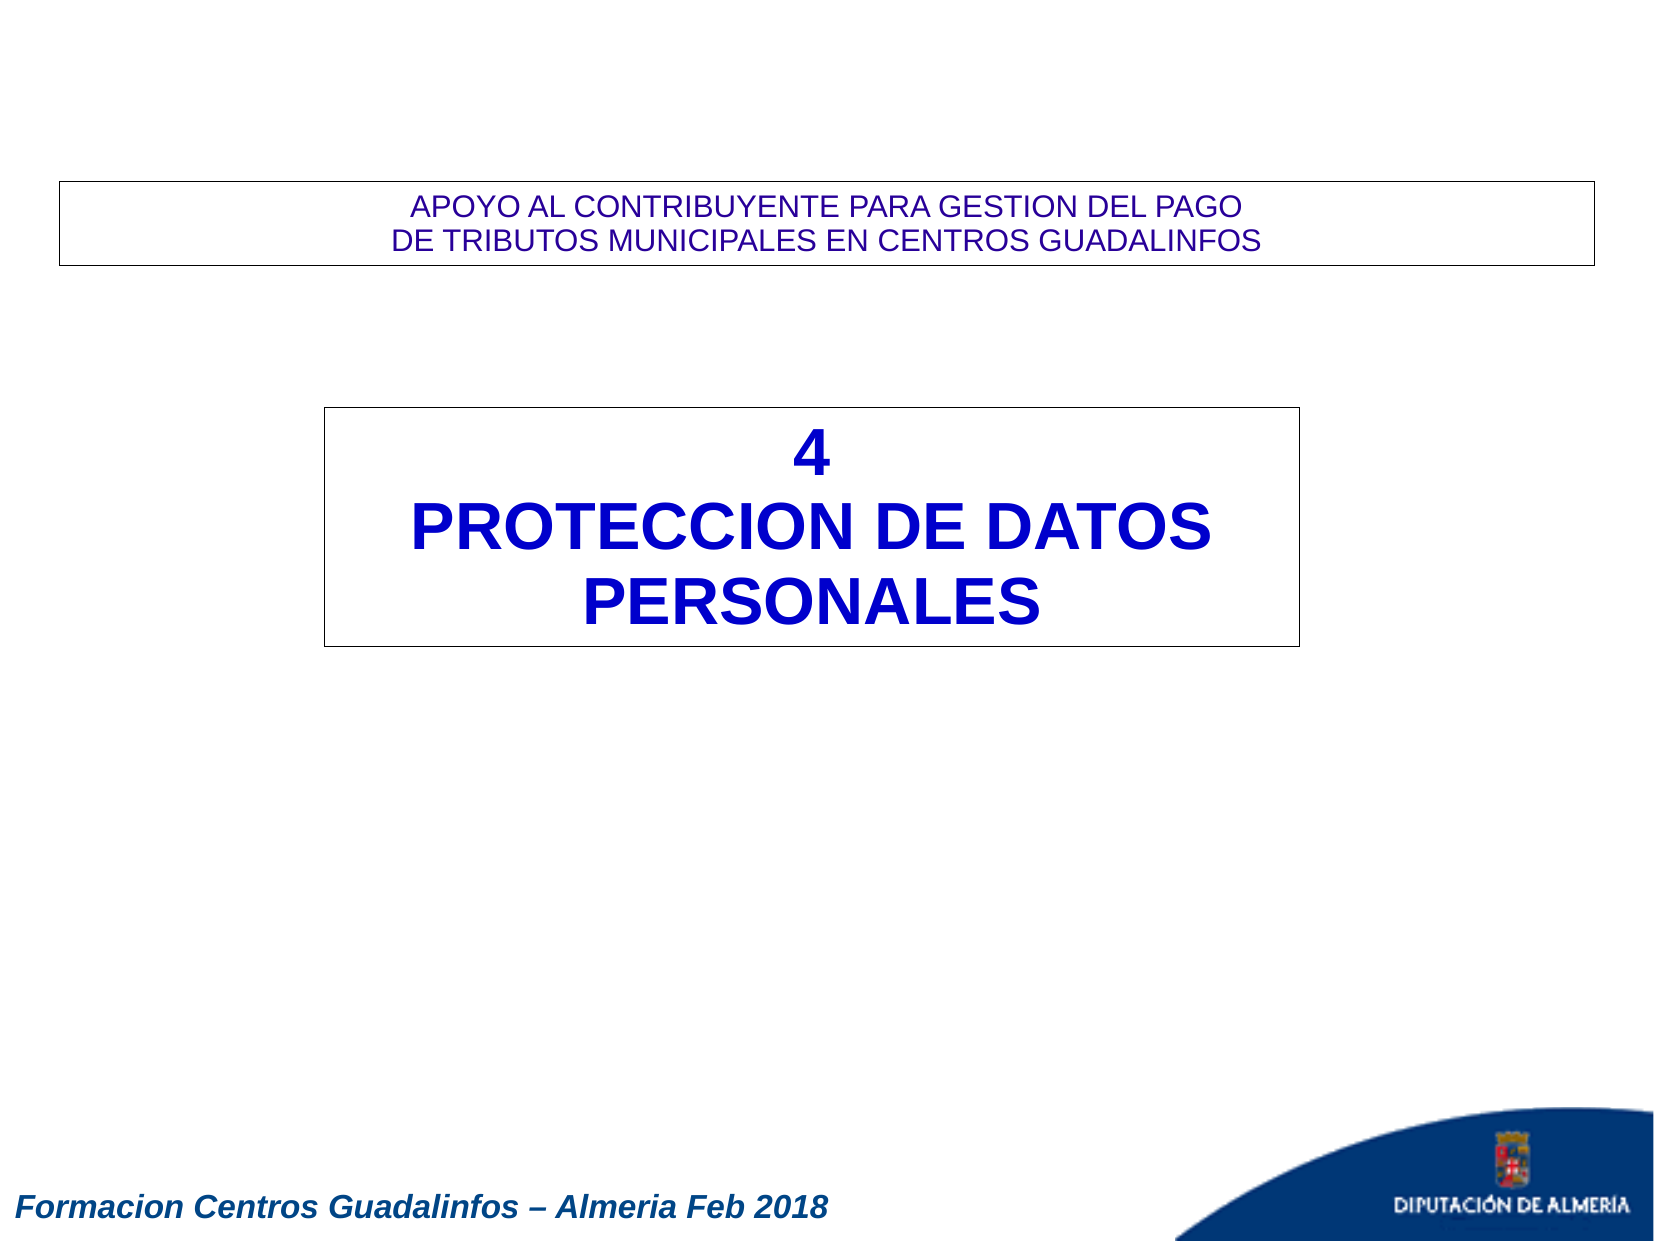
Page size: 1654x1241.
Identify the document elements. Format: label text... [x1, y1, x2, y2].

text_box 4 PROTECCION DE DATOS PERSONALES [324, 407, 1300, 647]
text_box APOYO AL CONTRIBUYENTE PARA GESTION DEL PAGO DE TRIBUTOS MUNICIPALES EN CENTROS GUADALINFOS [59, 181, 1595, 266]
text_box Formacion Centros Guadalinfos – Almeria Feb 2018 [0, 1181, 845, 1234]
picture [1175, 1107, 1654, 1241]
